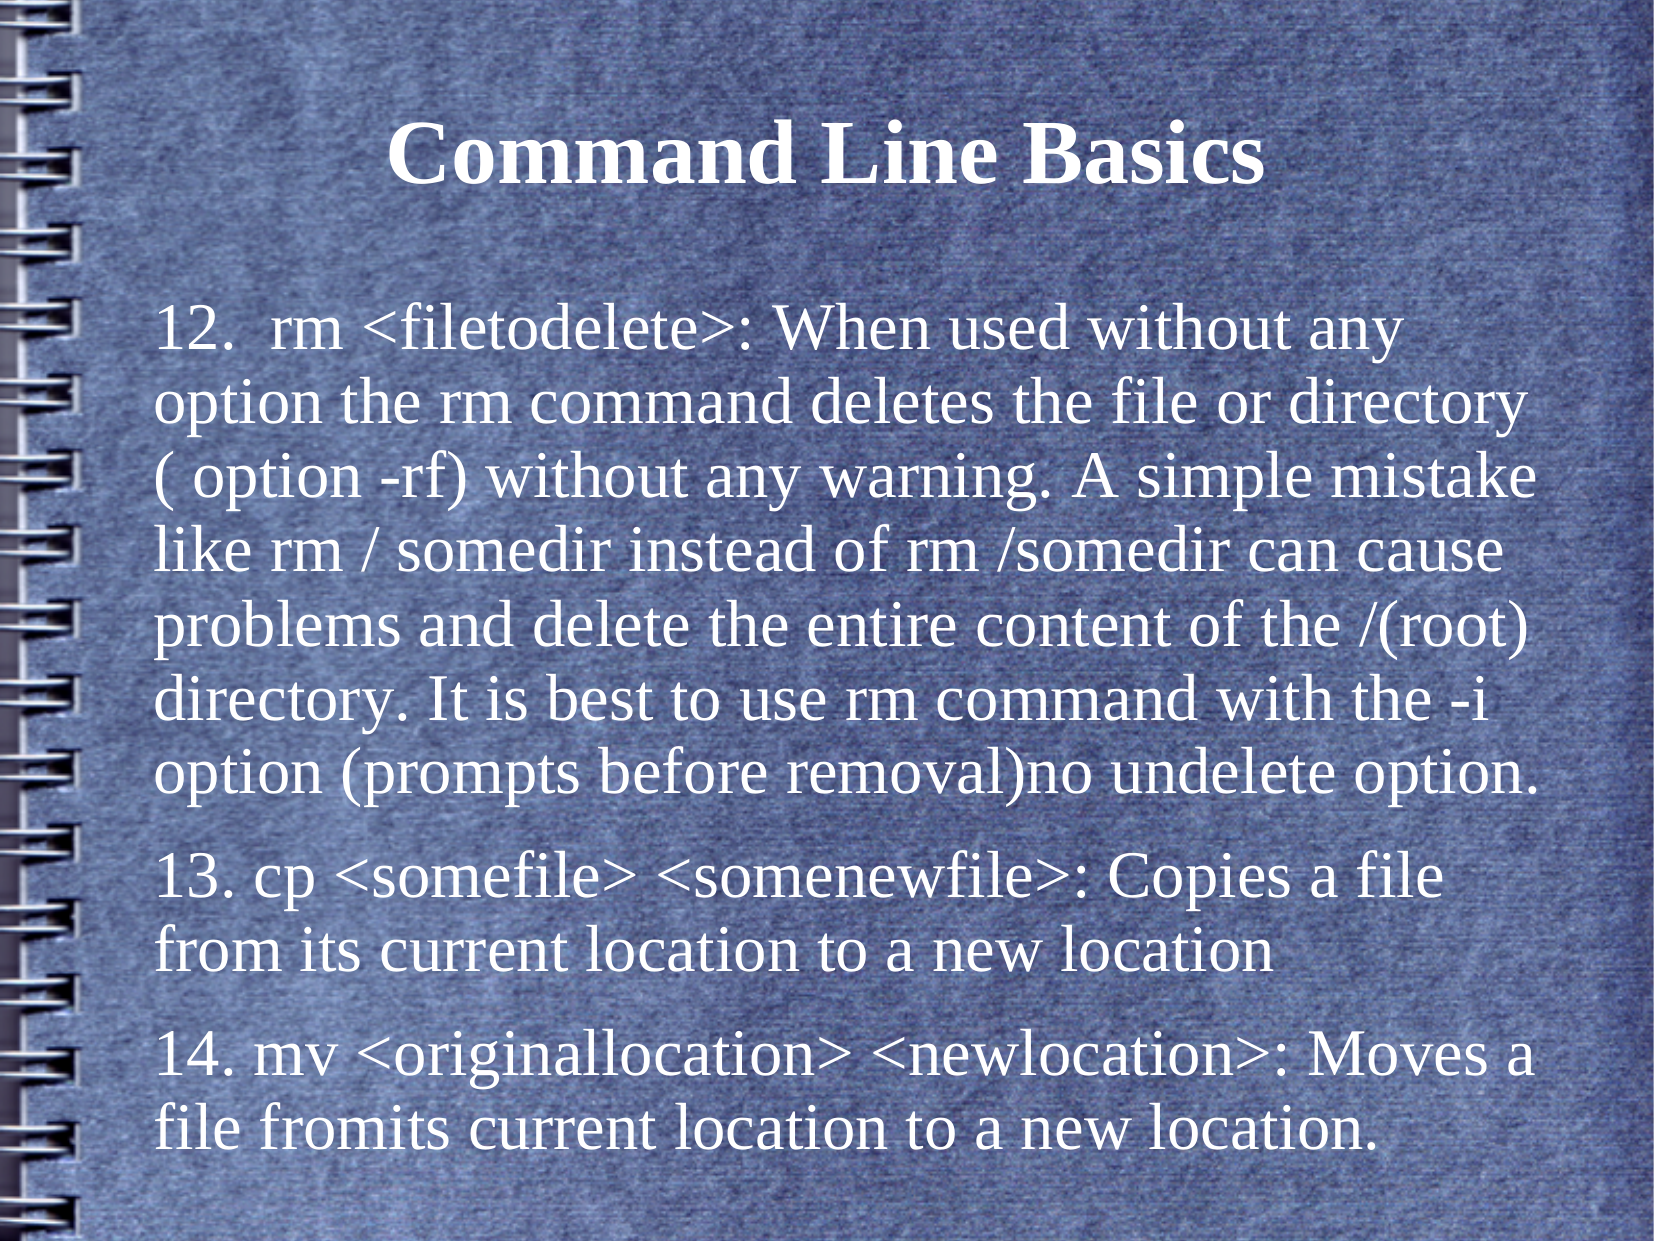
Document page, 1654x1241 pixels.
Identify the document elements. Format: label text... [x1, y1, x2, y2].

title Command Line Basics [82, 56, 1571, 250]
picture [0, 0, 1654, 1241]
list 12. rm <filetodelete>: When used without any option the rm command deletes the file or directory ( option -rf) without any warning. A simple mistake like rm / somedir instead of rm /somedir can cause problems and delete the entire content of the /(root) directory. It is best to use rm command with the -i option (prompts before removal)no undelete option. 13. cp <somefile> <somenewfile>: Copies a file from its current location to a new location 14. mv <originallocation> <newlocation>: Moves a file fromits current location to a new location. [82, 290, 1571, 1164]
